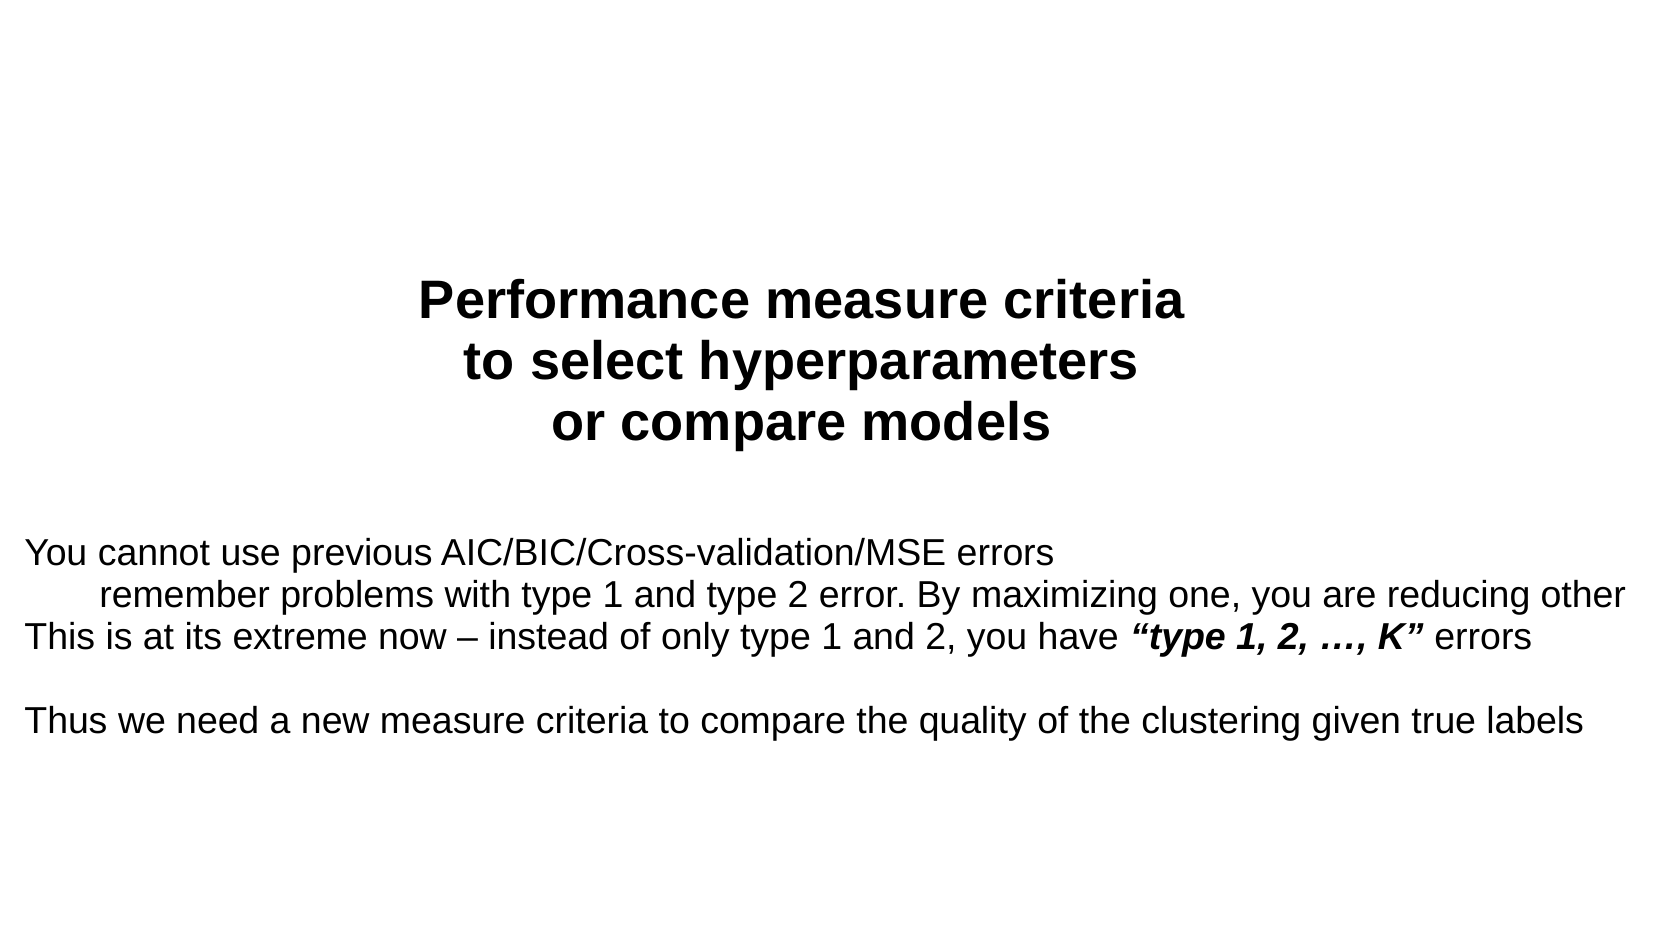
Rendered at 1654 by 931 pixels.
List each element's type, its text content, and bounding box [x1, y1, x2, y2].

text_box You cannot use previous AIC/BIC/Cross-validation/MSE errors remember problems with type 1 and type 2 error. By maximizing one, you are reducing other This is at its extreme now – instead of only type 1 and 2, you have “type 1, 2, …, K” errors Thus we need a new measure criteria to compare the quality of the clustering given true labels [9, 524, 1642, 791]
text_box Performance measure criteria to select hyperparameters or compare models [404, 262, 1201, 459]
